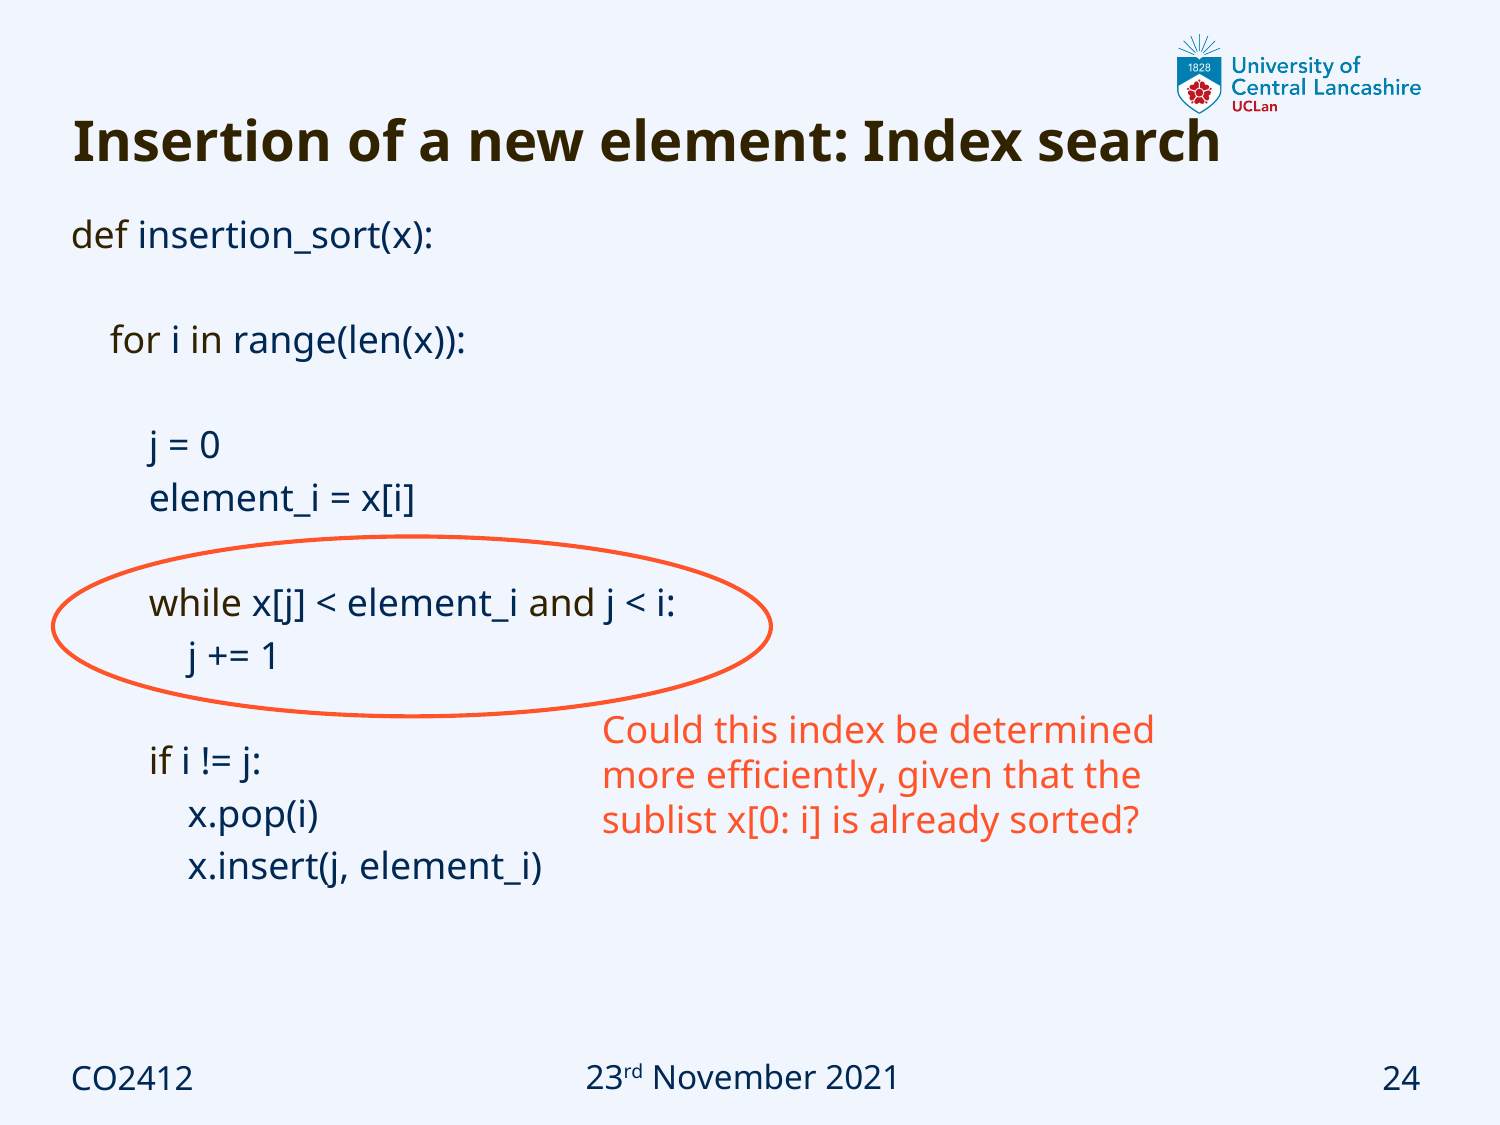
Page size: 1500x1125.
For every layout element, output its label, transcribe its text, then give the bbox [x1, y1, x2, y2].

text_box def insertion_sort(x): for i in range(len(x)): j = 0 element_i = x[i] while x[j] < element_i and j < i: j += 1 if i != j: x.pop(i) x.insert(j, element_i) [56, 539, 713, 714]
text_box def insertion_sort(x): for i in range(len(x)): j = 0 element_i = x[i] while x[j] < element_i and j < i: j += 1 if i != j: x.pop(i) x.insert(j, element_i) [55, 643, 713, 895]
text_box Could this index be determined more efficiently, given that the sublist x[0: i] is already sorted? [587, 698, 1199, 849]
title Insertion of a new element: Index search [58, 54, 1500, 224]
text_box def insertion_sort(x): for i in range(len(x)): j = 0 element_i = x[i] while x[j] < element_i and j < i: j += 1 if i != j: x.pop(i) x.insert(j, element_i) [55, 195, 713, 610]
picture [1177, 34, 1421, 54]
